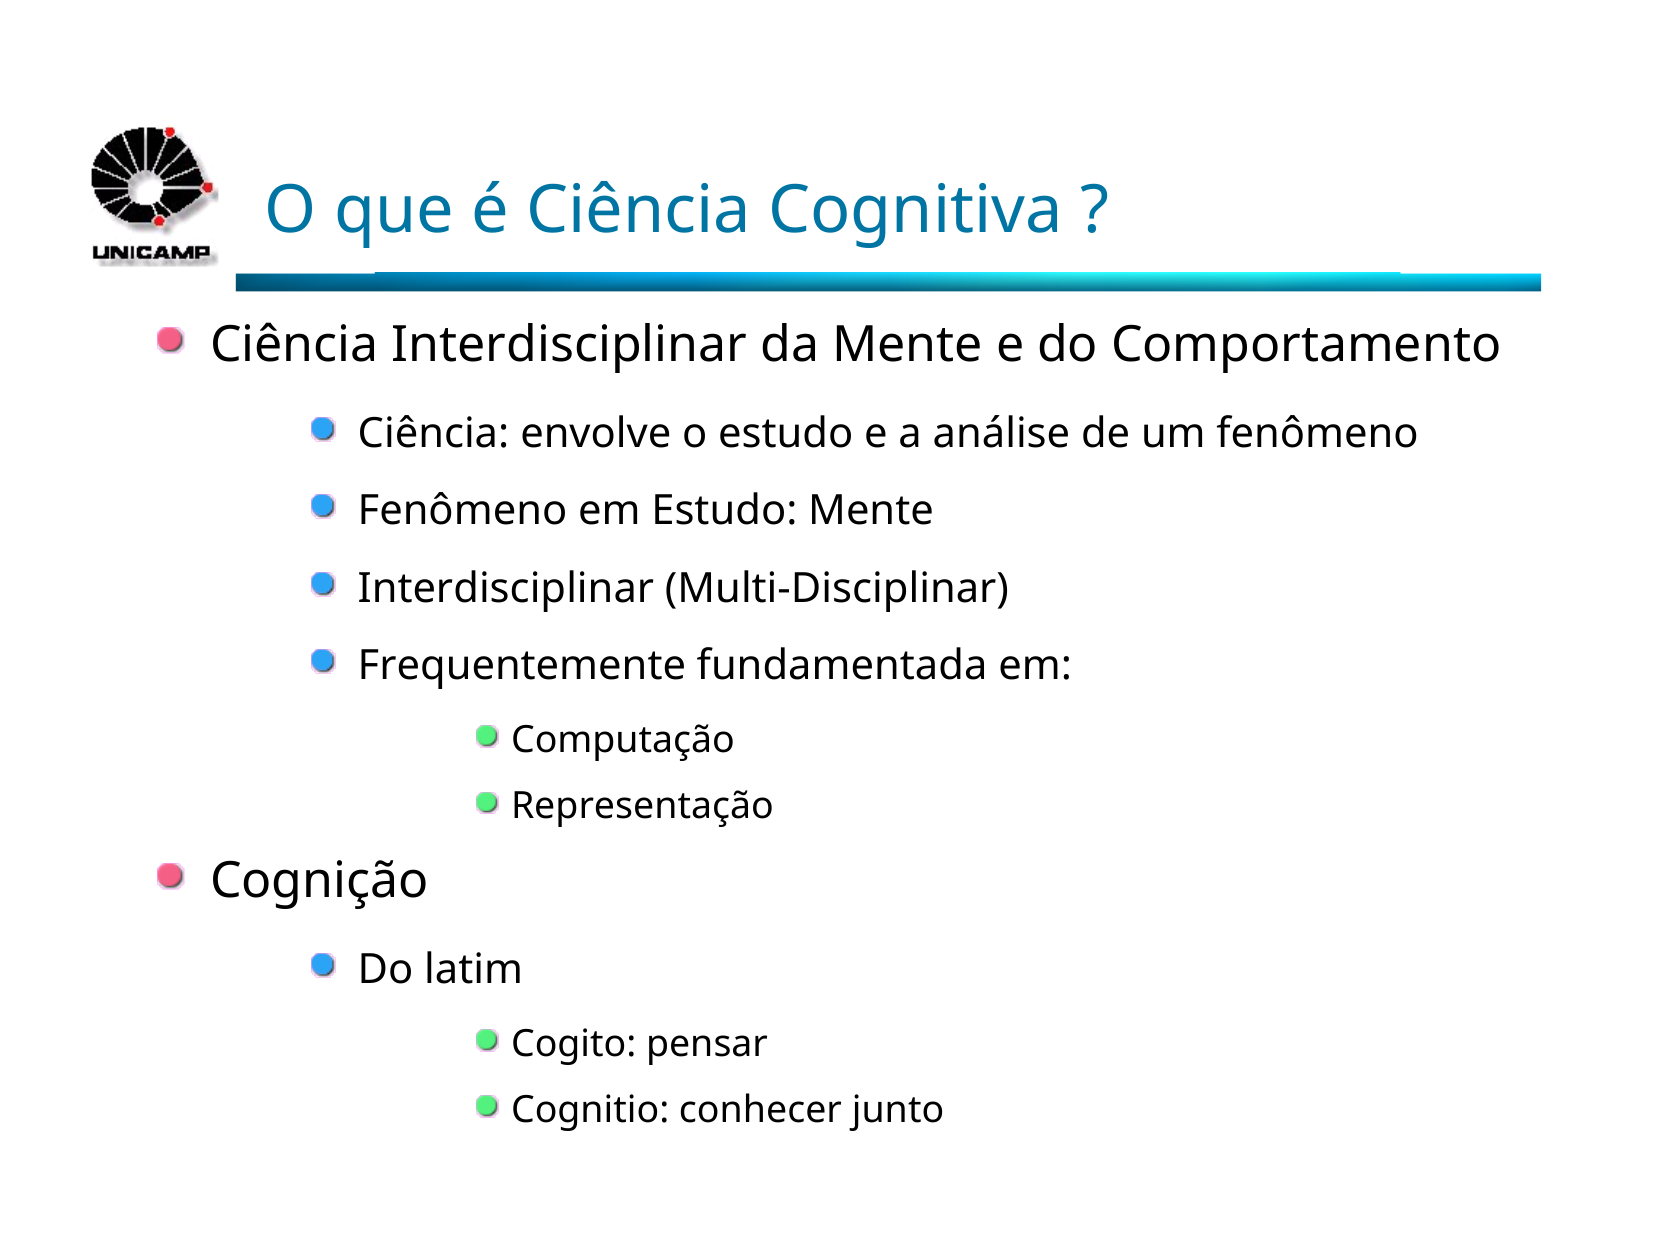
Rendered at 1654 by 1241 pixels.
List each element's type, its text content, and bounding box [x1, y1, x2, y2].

title O que é Ciência Cognitiva ? [264, 35, 1534, 250]
picture [125, 272, 1654, 295]
list Ciência Interdisciplinar da Mente e do Comportamento Ciência: envolve o estudo e a análise de um fenômeno Fenômeno em Estudo: Mente Interdisciplinar (Multi-Disciplinar) Frequentemente fundamentada em: Computação Representação Cognição Do latim Cogito: pensar Cognitio: conhecer junto [121, 309, 1534, 1182]
